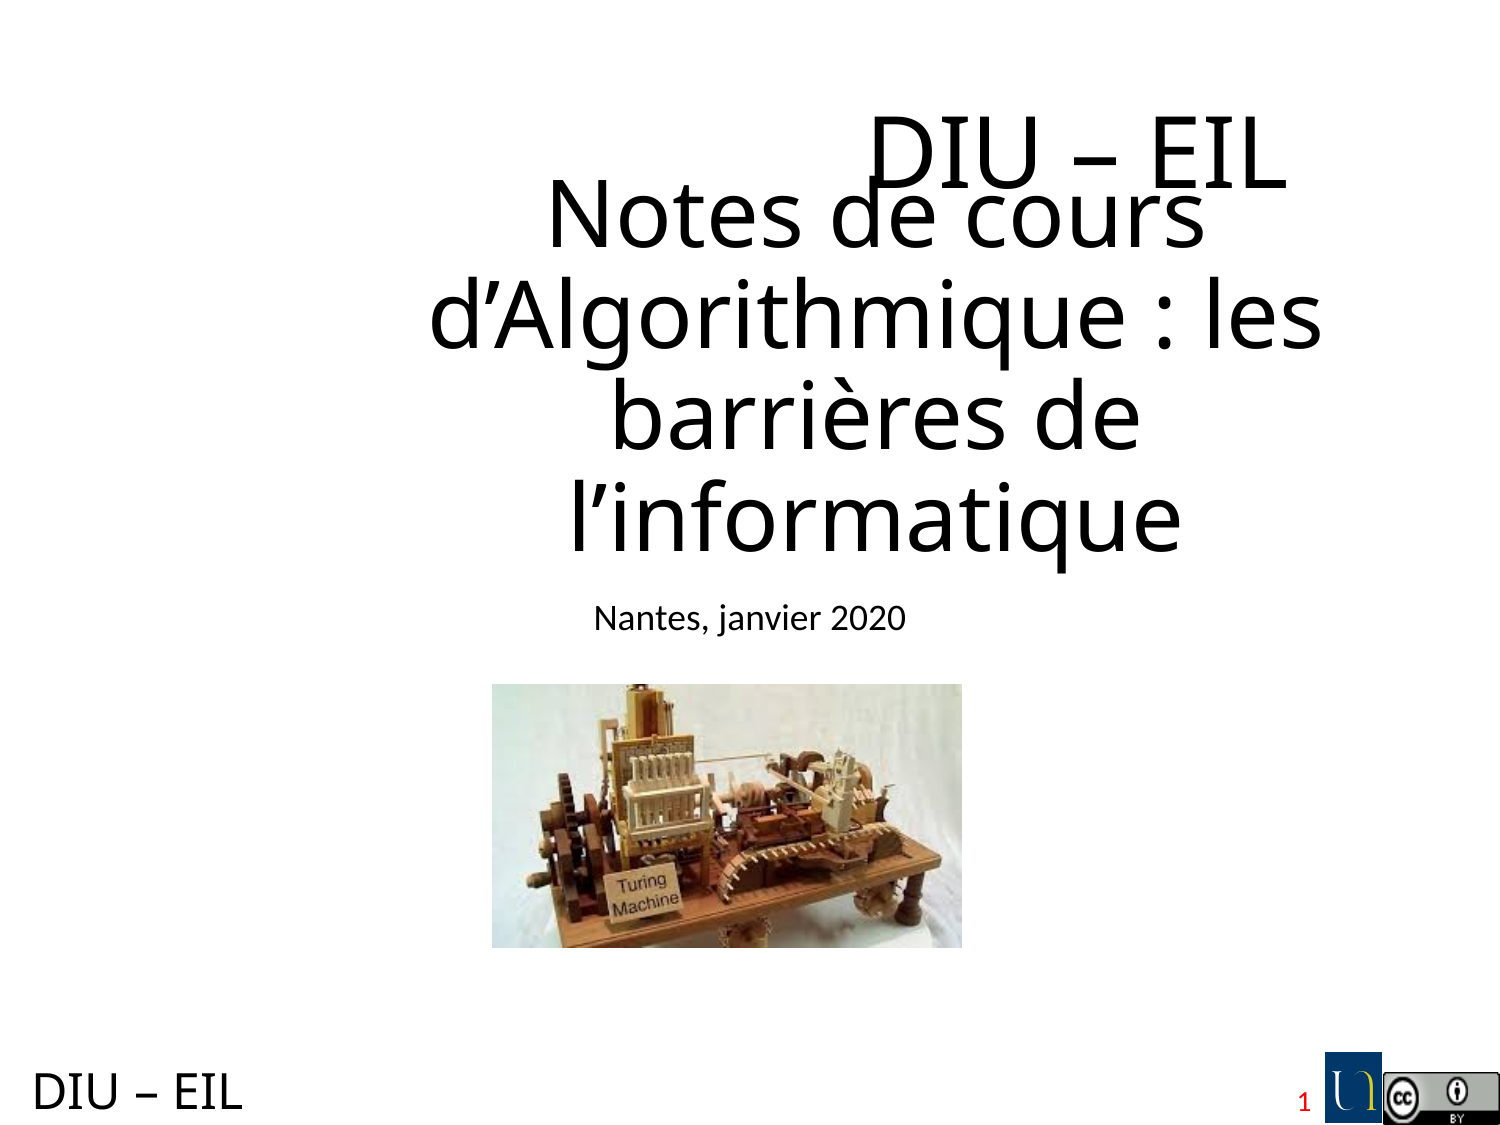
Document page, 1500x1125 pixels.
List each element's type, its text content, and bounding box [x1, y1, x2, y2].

title Notes de cours d’Algorithmique : les barrières de l’informatique [313, 187, 1439, 579]
text_box DIU – EIL [850, 81, 1304, 216]
subtitle Nantes, janvier 2020 [187, 590, 1313, 863]
picture [492, 684, 962, 948]
slide_number <numéro> [1240, 1070, 1327, 1125]
picture [1383, 1072, 1500, 1125]
picture [1325, 1052, 1382, 1123]
